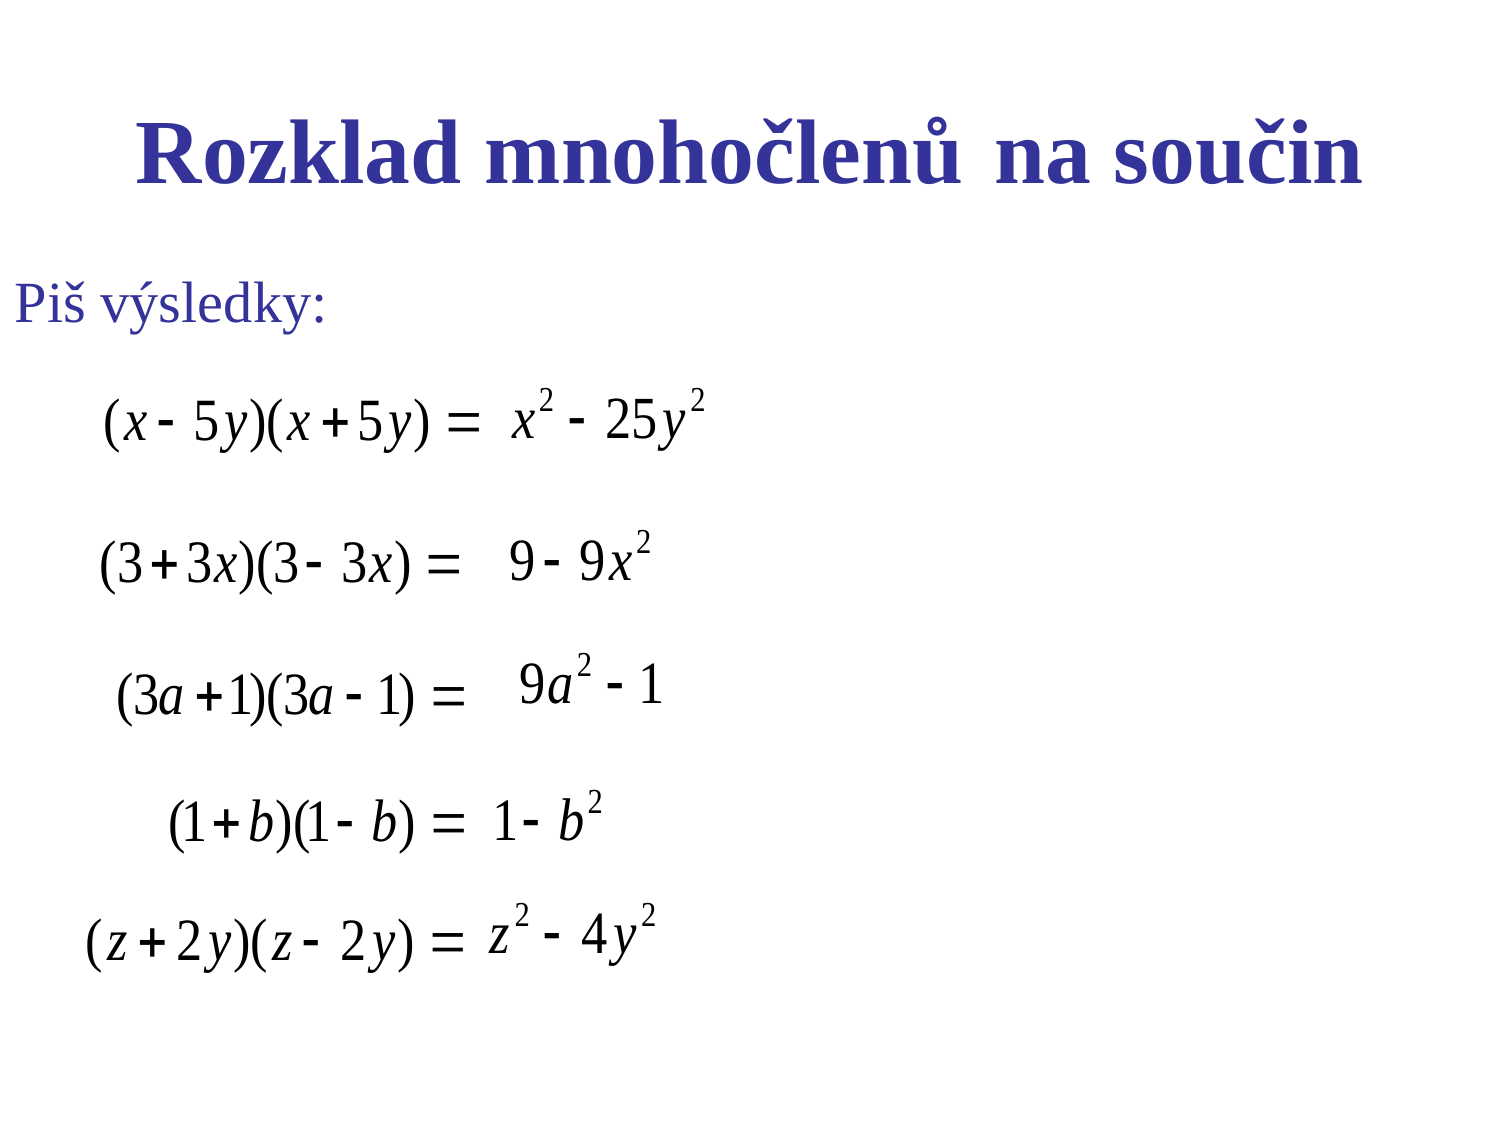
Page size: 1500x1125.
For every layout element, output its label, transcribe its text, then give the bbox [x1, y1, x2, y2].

chart [109, 659, 467, 740]
chart [78, 904, 467, 985]
chart [96, 385, 480, 466]
chart [503, 515, 661, 596]
text_box Piš výsledky: [0, 256, 349, 343]
chart [501, 373, 716, 464]
chart [490, 774, 613, 856]
chart [161, 786, 467, 867]
chart [513, 638, 667, 719]
chart [479, 888, 668, 979]
chart [92, 527, 464, 608]
text_box Rozklad mnohočlenů na součin [75, 45, 1426, 233]
